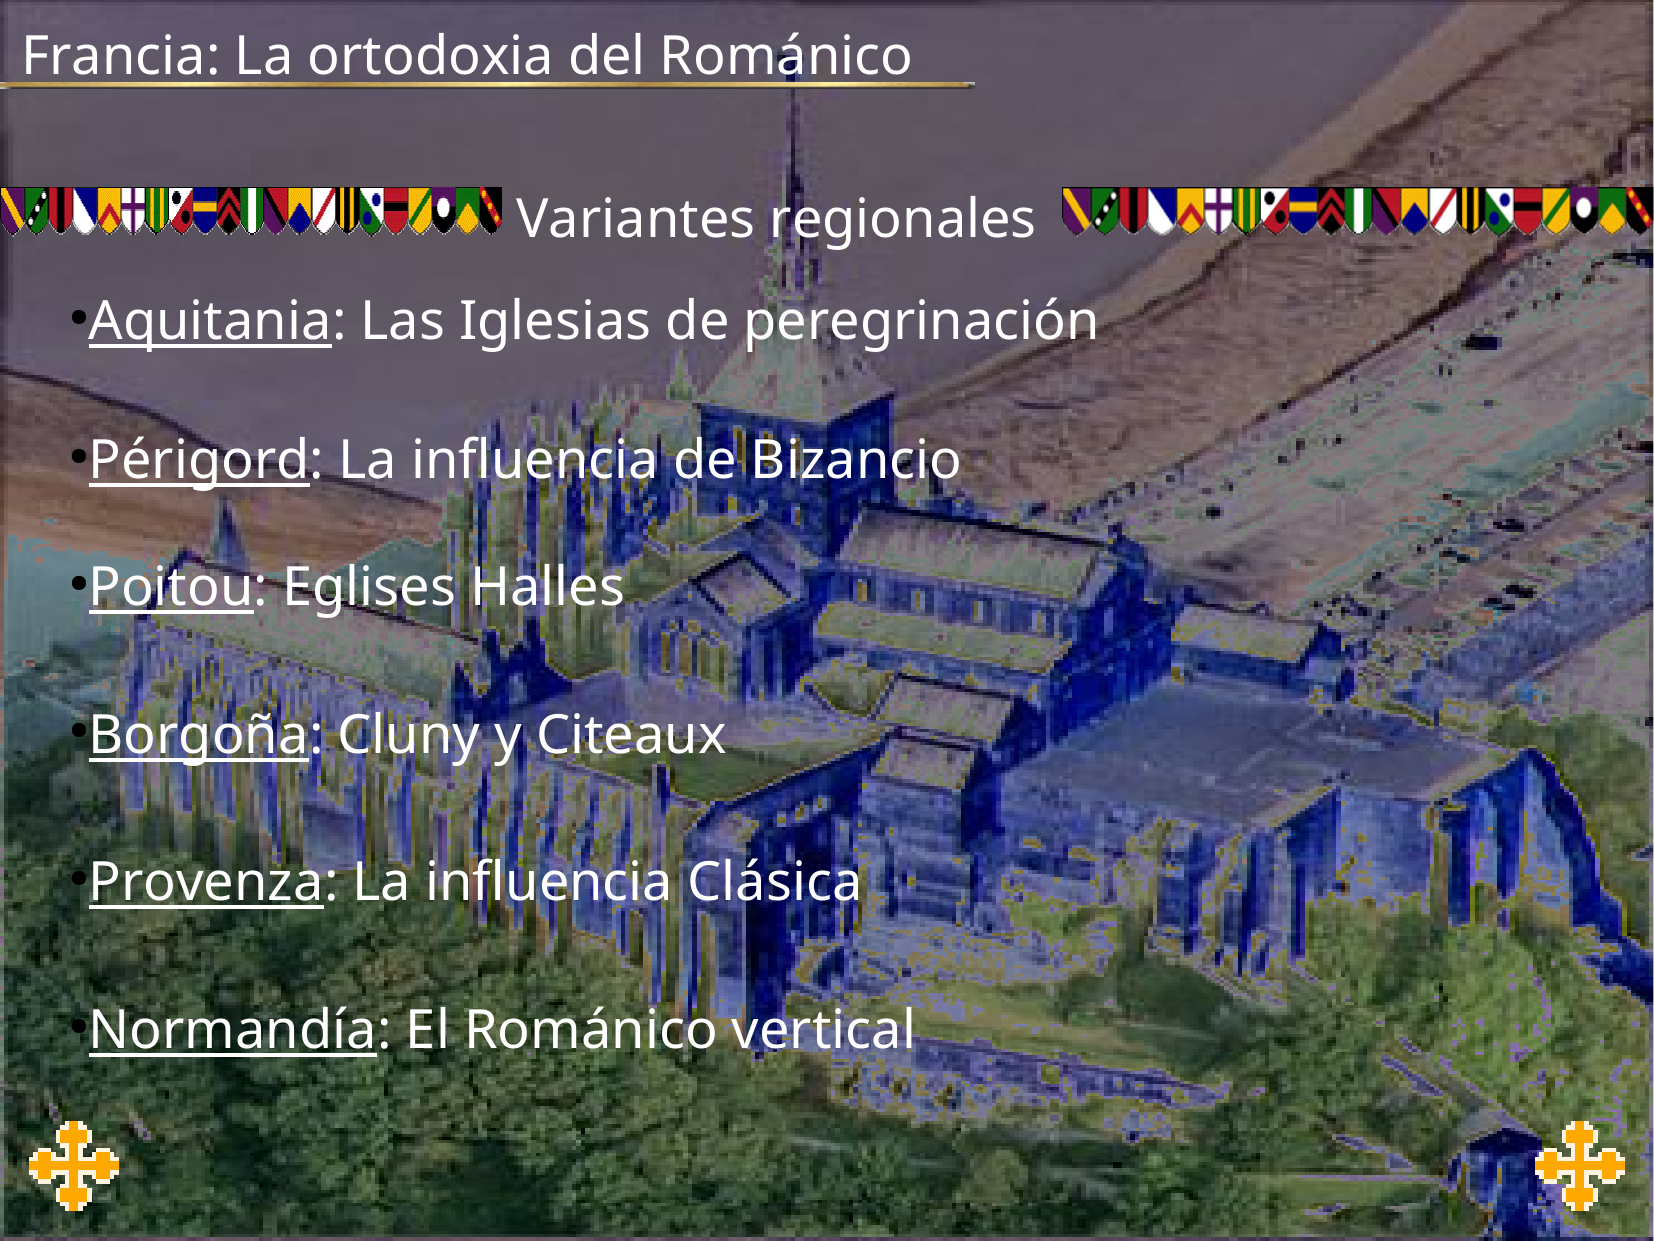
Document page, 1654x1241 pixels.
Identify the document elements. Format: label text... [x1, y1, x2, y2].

text_box Provenza: La influencia Clásica [54, 835, 919, 916]
picture [0, 0, 1654, 1241]
text_box Borgoña: Cluny y Citeaux [54, 687, 772, 768]
text_box Aquitania: Las Iglesias de peregrinación [54, 274, 1148, 355]
text_box Périgord: La influencia de Bizancio [54, 413, 1004, 494]
text_box Variantes regionales [501, 171, 1065, 252]
text_box Francia: La ortodoxia del Románico [6, 8, 975, 82]
text_box Normandía: El Románico vertical [54, 983, 981, 1063]
text_box Poitou: Eglises Halles [54, 540, 630, 621]
